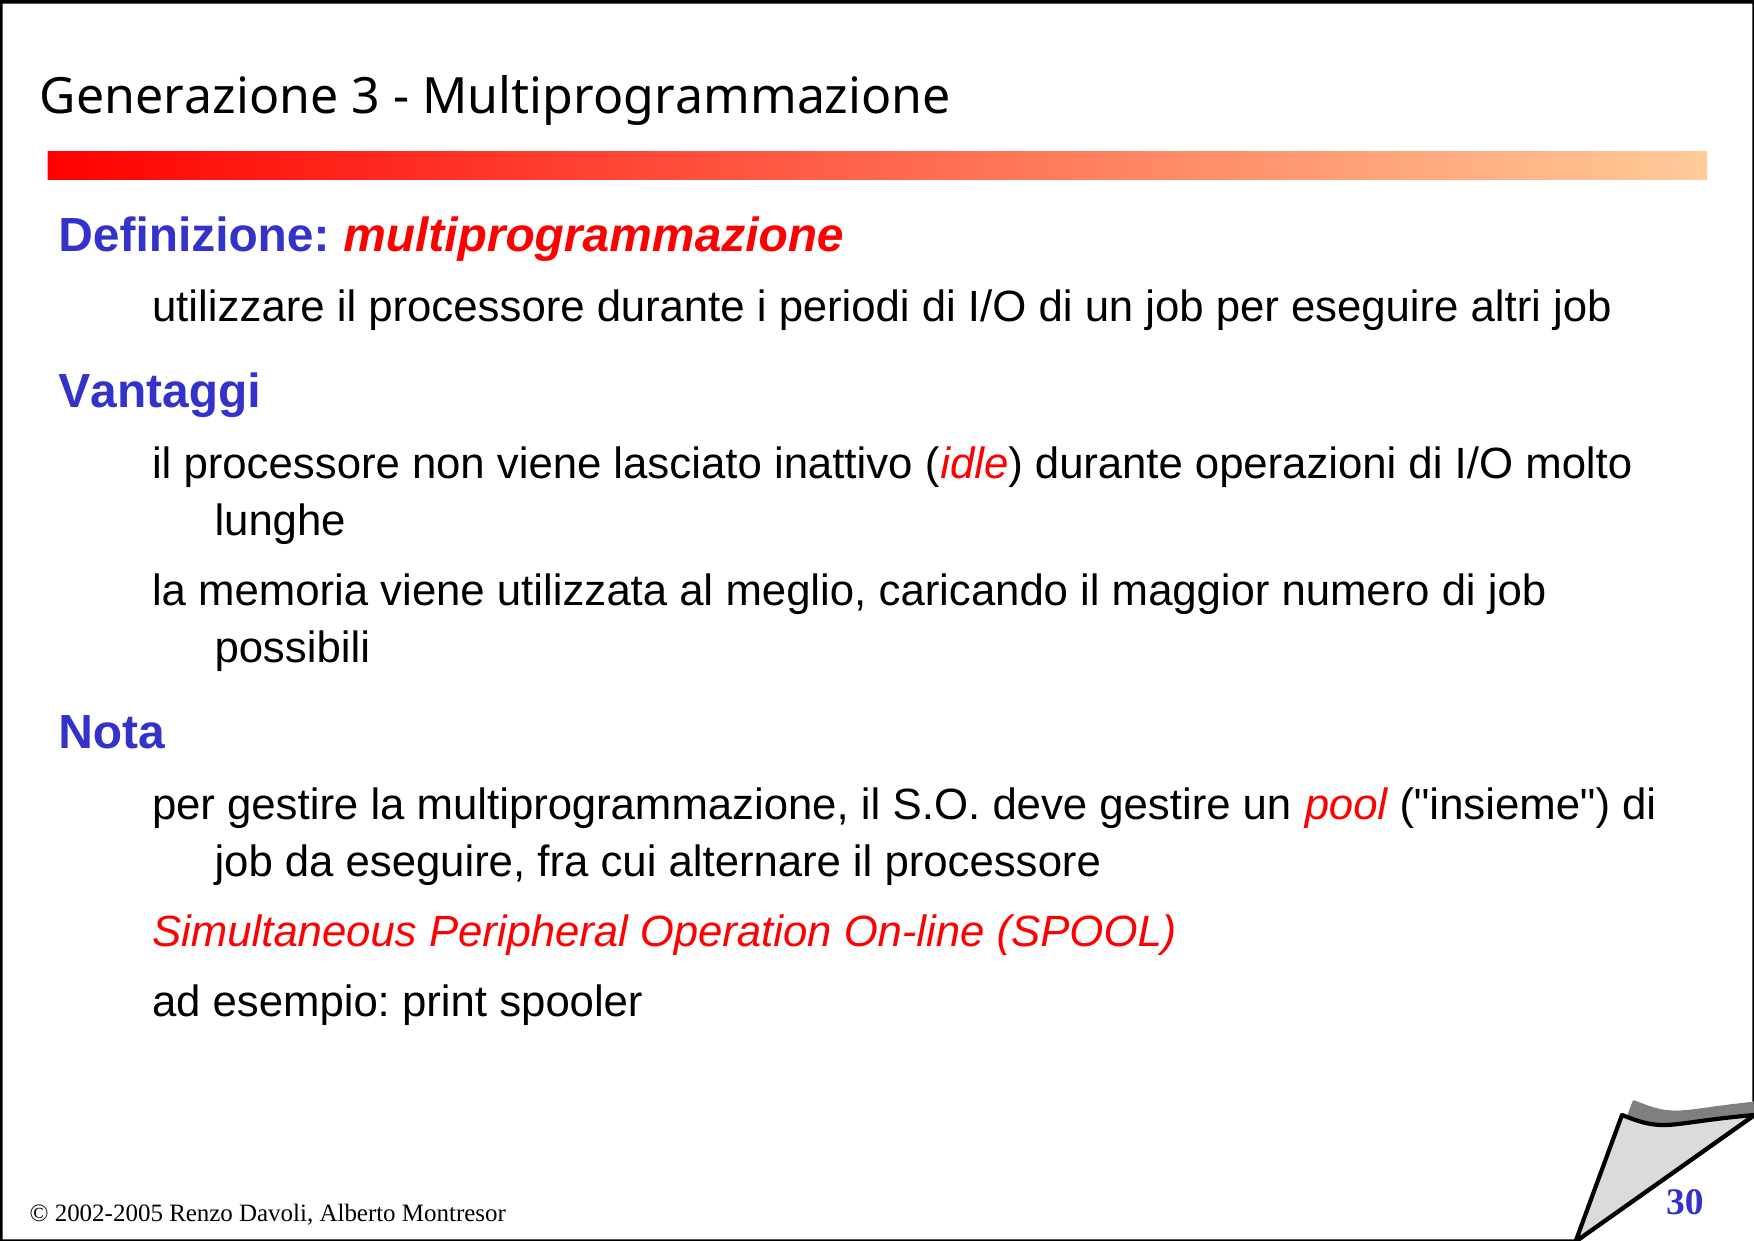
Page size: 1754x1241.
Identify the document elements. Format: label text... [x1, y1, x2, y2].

title Generazione 3 - Multiprogrammazione [40, 49, 1713, 144]
list Definizione: multiprogrammazione utilizzare il processore durante i periodi di I/O di un job per eseguire altri job Vantaggi il processore non viene lasciato inattivo (idle) durante operazioni di I/O molto lunghe la memoria viene utilizzata al meglio, caricando il maggior numero di job possibili Nota per gestire la multiprogrammazione, il S.O. deve gestire un pool ("insieme") di job da eseguire, fra cui alternare il processore Simultaneous Peripheral Operation On-line (SPOOL) ad esempio: print spooler [58, 206, 1696, 1173]
